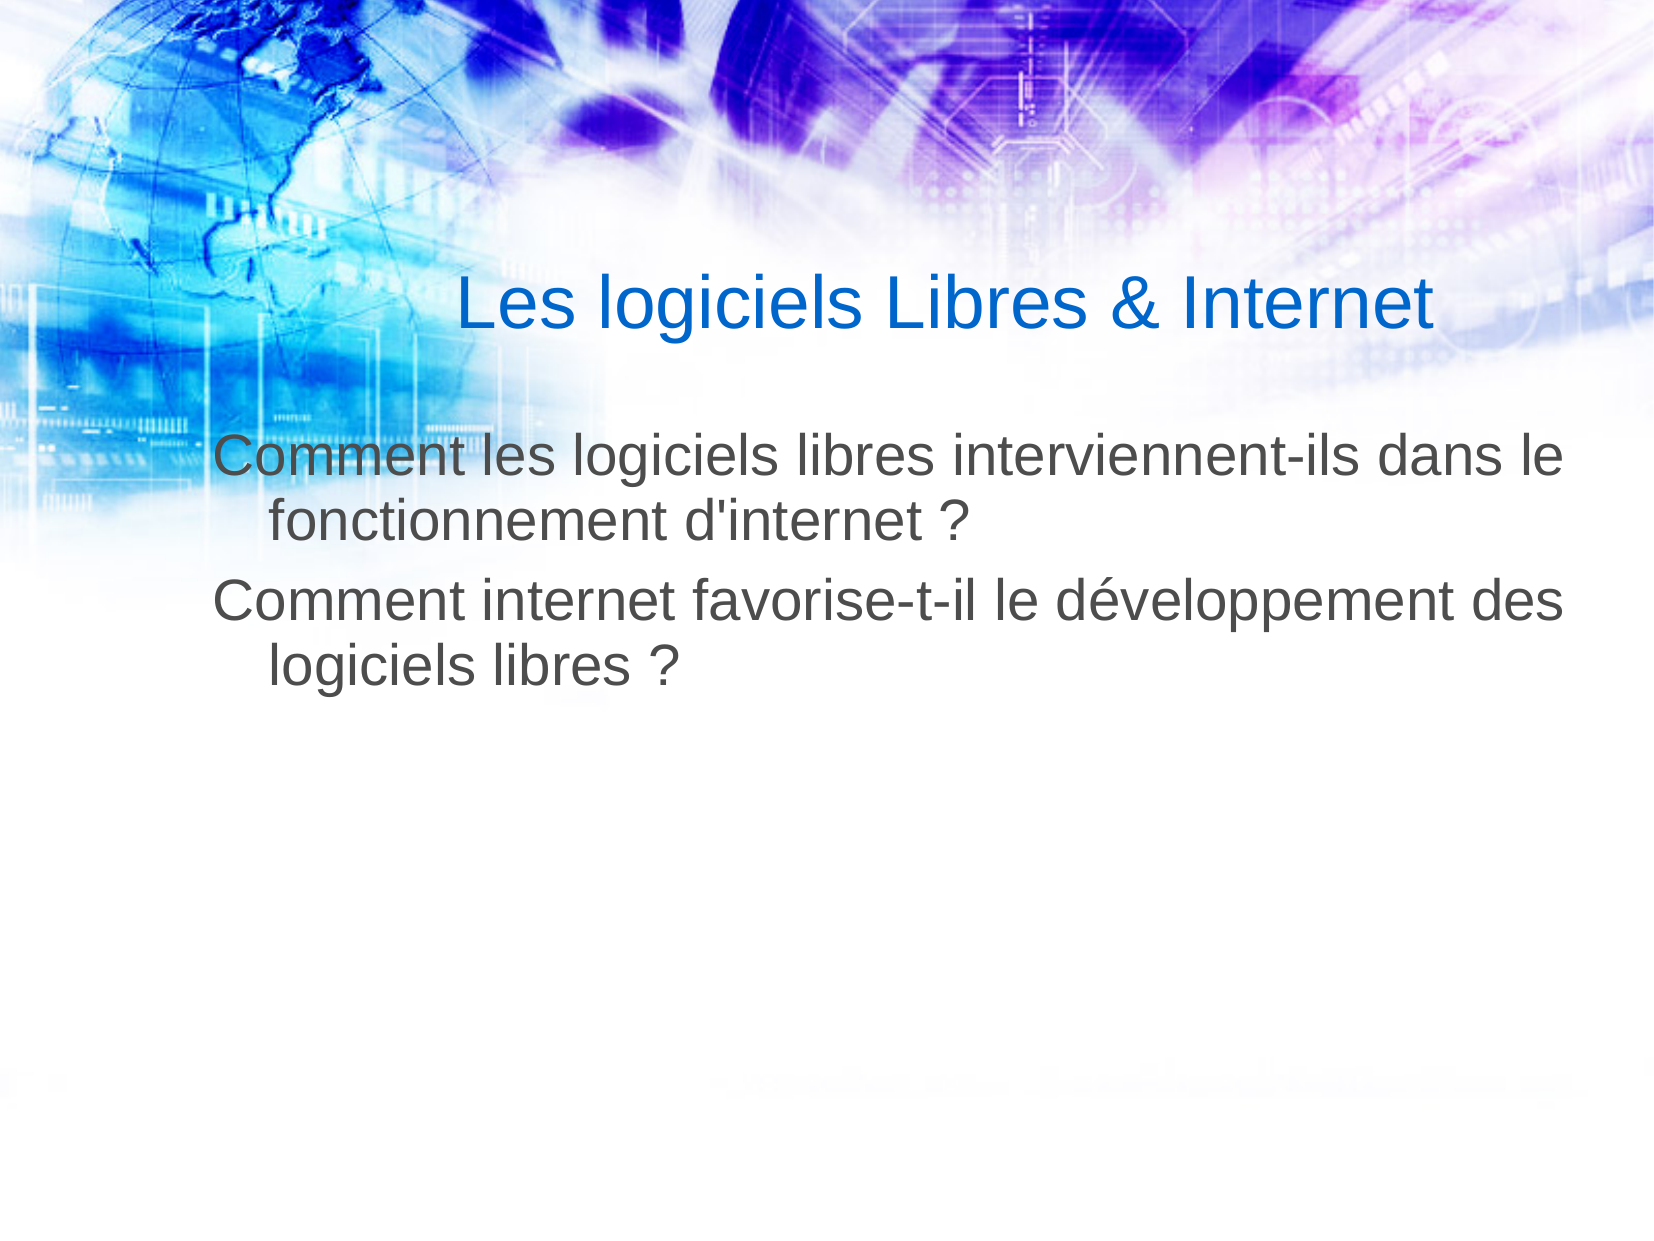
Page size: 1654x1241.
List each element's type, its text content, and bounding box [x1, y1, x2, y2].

list Comment les logiciels libres interviennent-ils dans le fonctionnement d'internet ? Comment internet favorise-t-il le développement des logiciels libres ? [212, 423, 1595, 1152]
title Les logiciels Libres & Internet [455, 202, 1609, 404]
picture [0, 0, 1654, 1241]
